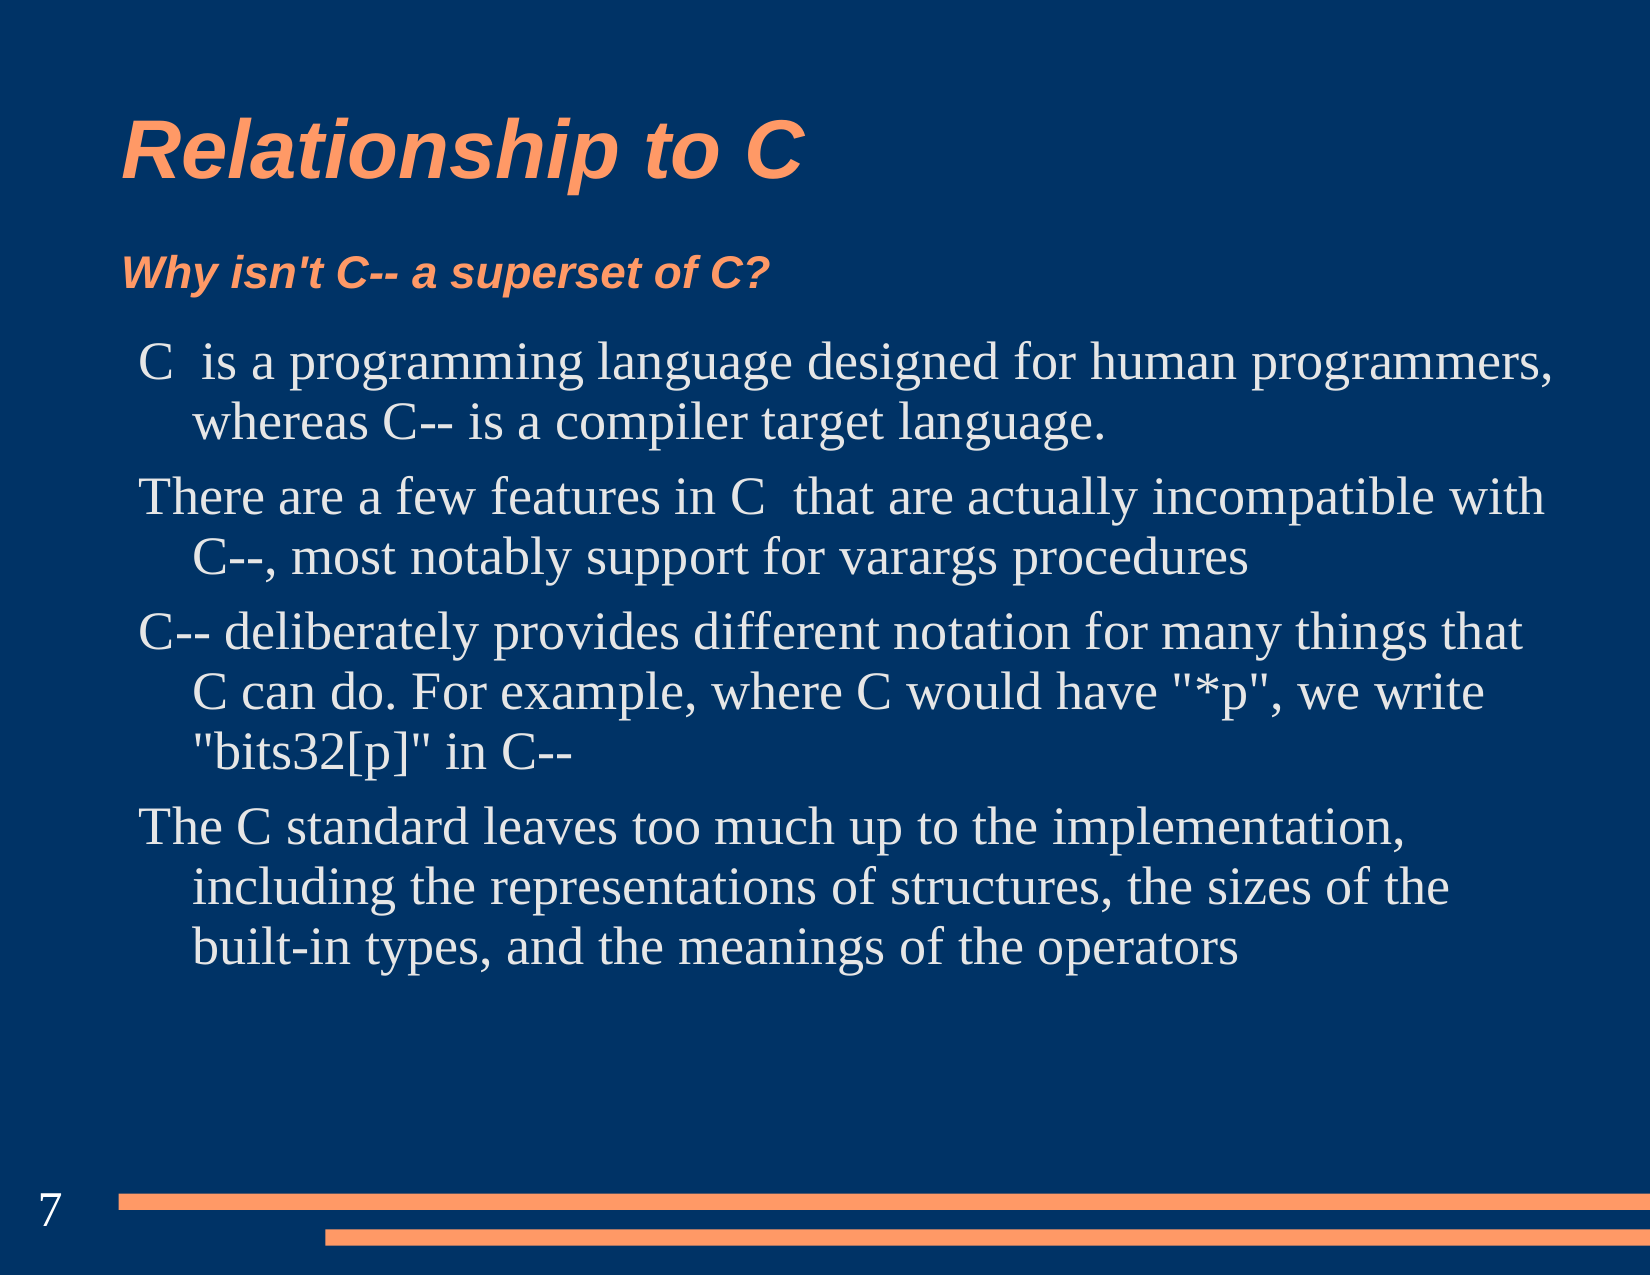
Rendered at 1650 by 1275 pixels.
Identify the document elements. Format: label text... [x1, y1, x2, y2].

text_box 7 [37, 1182, 113, 1238]
list C is a programming language designed for human programmers, whereas C-- is a compiler target language. There are a few features in C that are actually incompatible with C--, most notably support for varargs procedures C-- deliberately provides different notation for many things that C can do. For example, where C would have "*p", we write "bits32[p]" in C-- The C standard leaves too much up to the implementation, including the representations of structures, the sizes of the built-in types, and the meanings of the operators [121, 331, 1558, 1164]
title Relationship to C Why isn't C-- a superset of C? [121, 47, 1531, 261]
